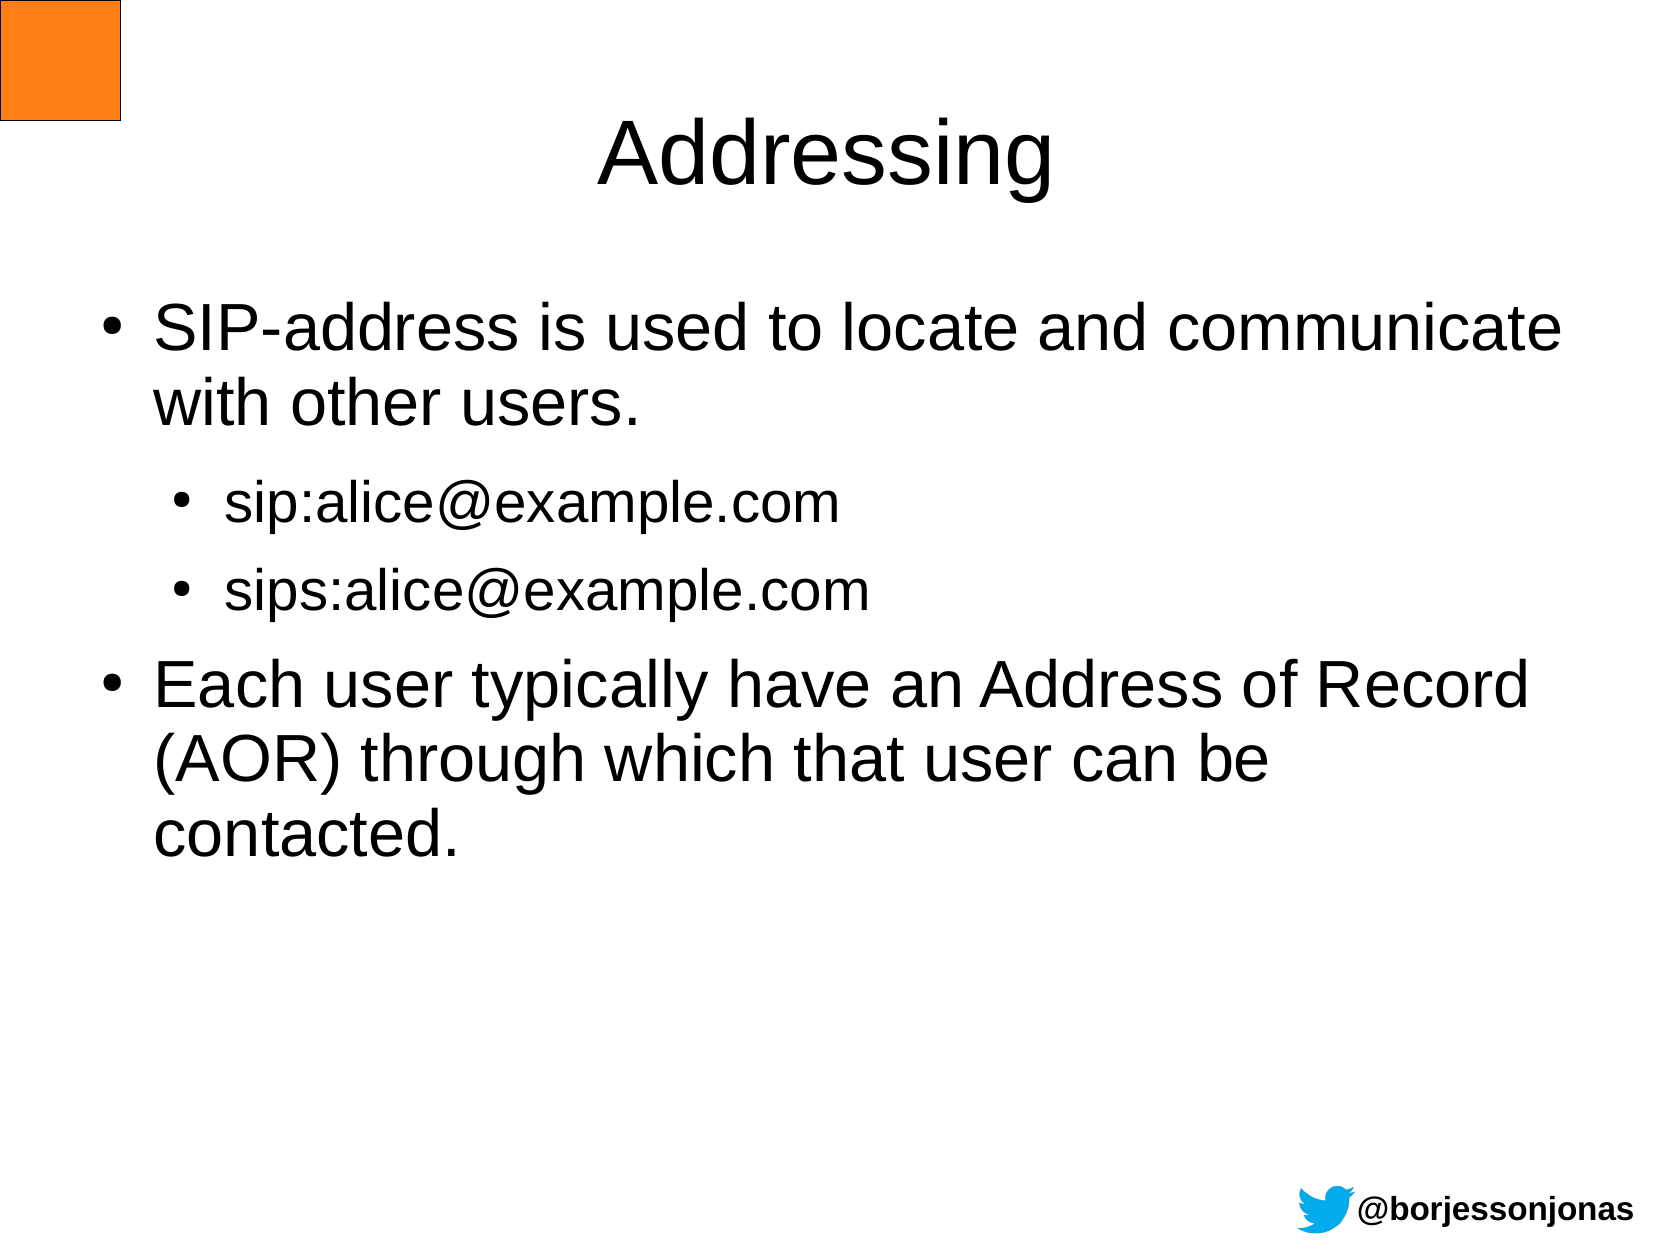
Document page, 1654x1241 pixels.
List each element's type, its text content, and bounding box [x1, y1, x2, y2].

picture [1277, 1160, 1375, 1241]
list SIP-address is used to locate and communicate with other users. sip:alice@example.com sips:alice@example.com Each user typically have an Address of Record (AOR) through which that user can be contacted. [82, 290, 1571, 1109]
title Addressing [82, 49, 1571, 257]
